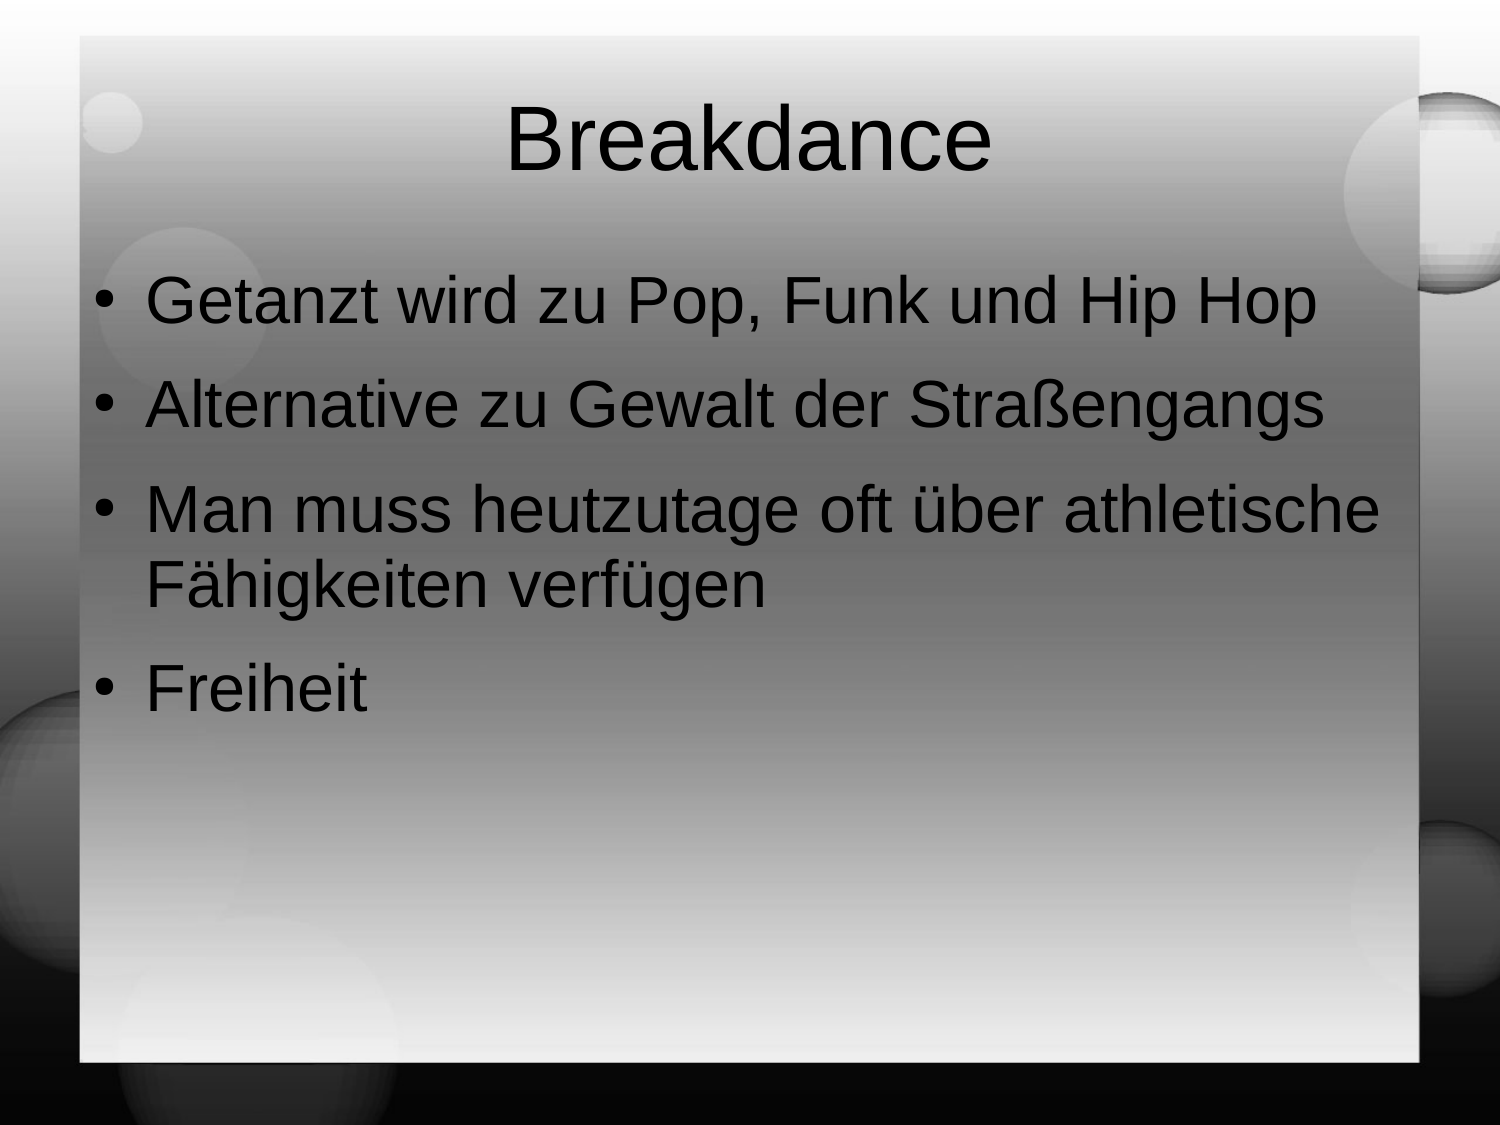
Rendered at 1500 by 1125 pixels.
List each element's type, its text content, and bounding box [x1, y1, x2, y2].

picture [0, 0, 1500, 1125]
list Getanzt wird zu Pop, Funk und Hip Hop Alternative zu Gewalt der Straßengangs Man muss heutzutage oft über athletische Fähigkeiten verfügen Freiheit [75, 263, 1425, 1006]
title Breakdance [75, 44, 1425, 233]
